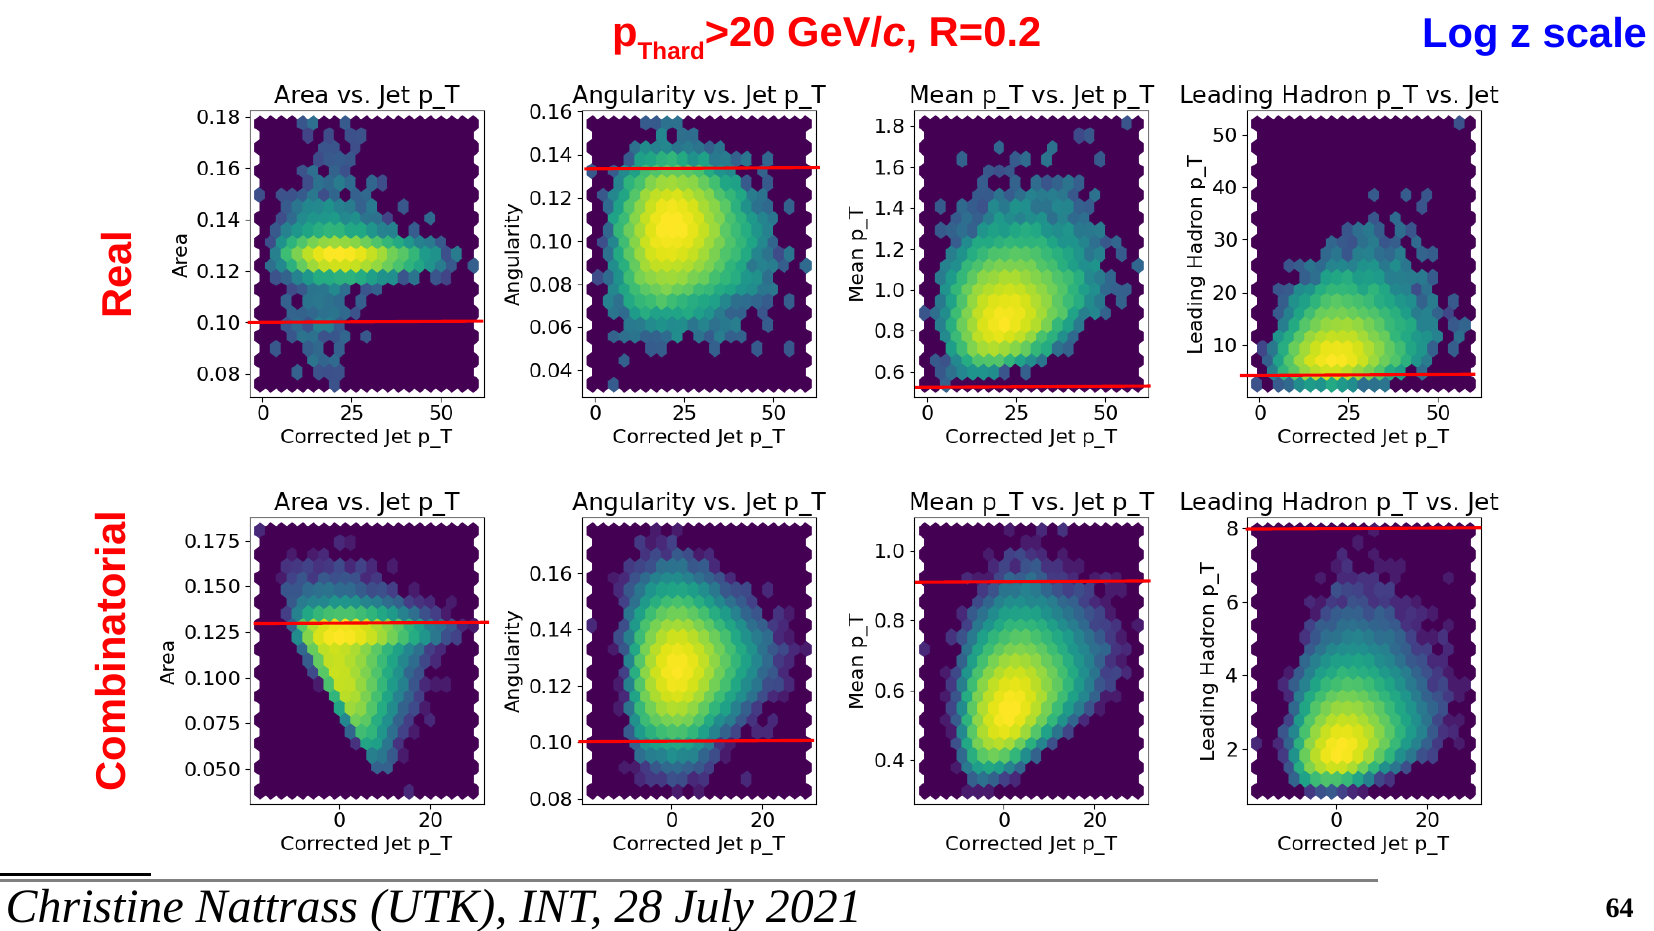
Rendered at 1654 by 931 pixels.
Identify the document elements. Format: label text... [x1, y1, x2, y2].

text_box pThard>20 GeV/c, R=0.2 [570, 0, 1083, 73]
picture [151, 18, 1502, 876]
text_box Combinatorial [79, 476, 152, 806]
text_box Real [85, 146, 171, 334]
text_box Log z scale [1176, 2, 1654, 88]
